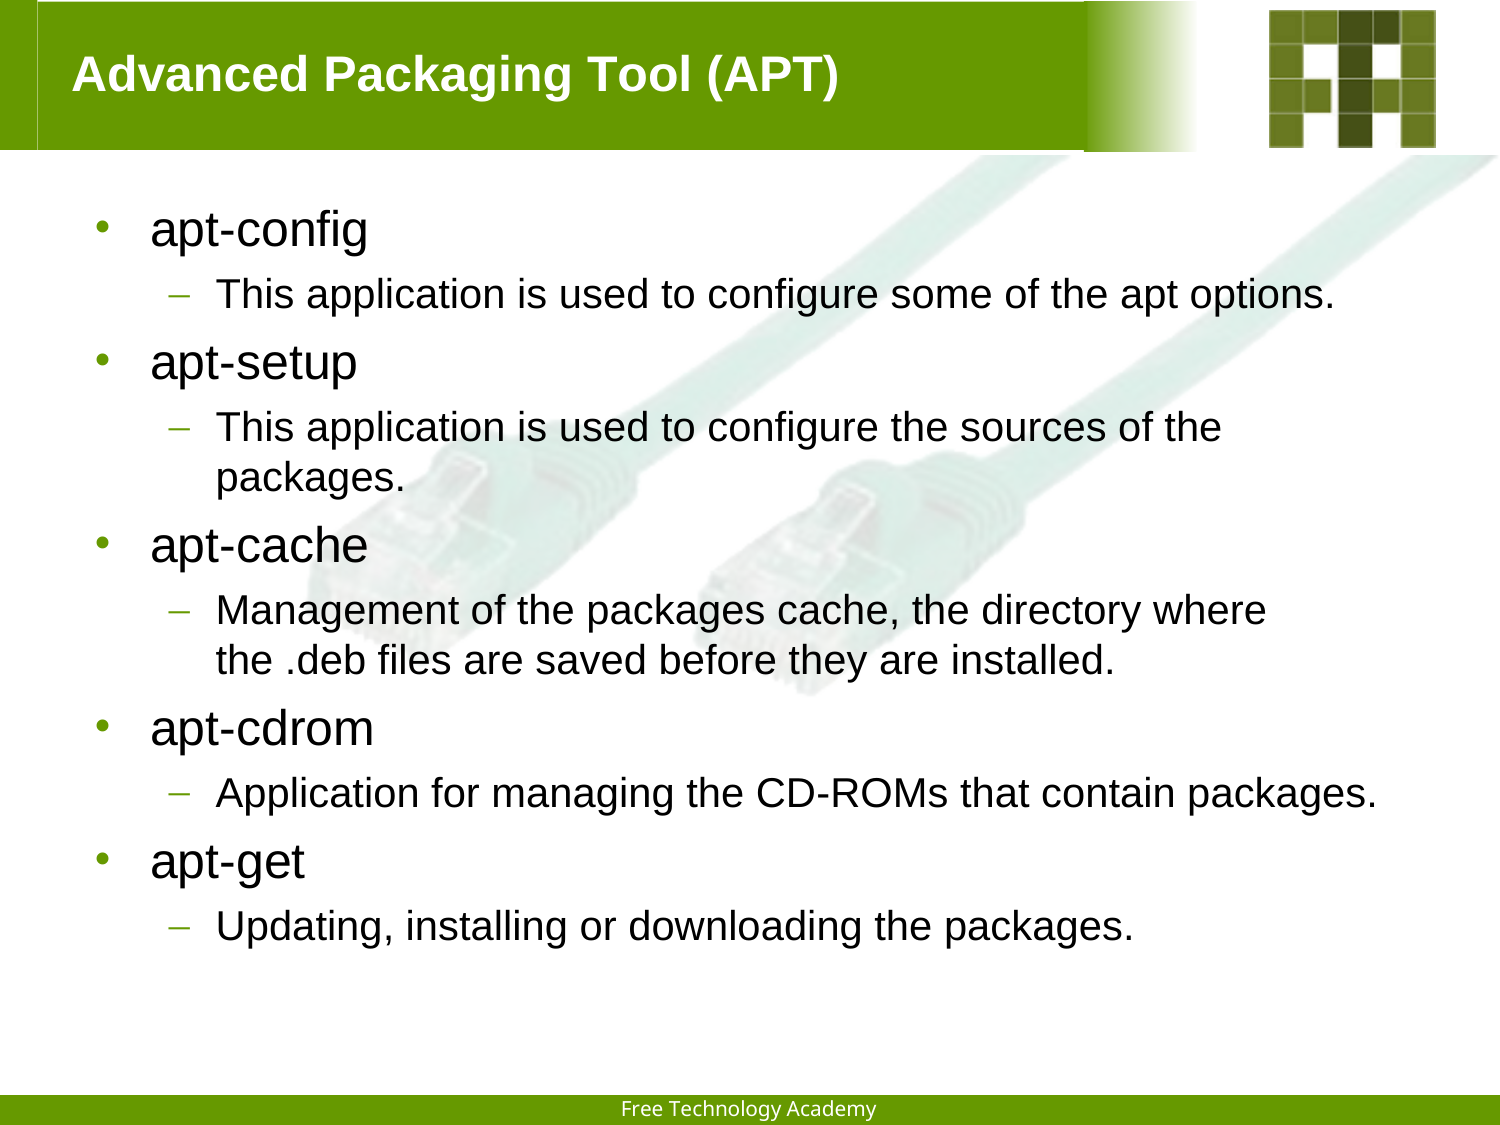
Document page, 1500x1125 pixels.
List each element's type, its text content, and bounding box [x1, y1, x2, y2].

title Advanced Packaging Tool (APT) [56, 1, 1107, 152]
list apt-config This application is used to configure some of the apt options. apt-setup This application is used to configure the sources of the packages. apt-cache Management of the packages cache, the directory where the .deb files are saved before they are installed. apt-cdrom Application for managing the CD-ROMs that contain packages. apt-get Updating, installing or downloading the packages. [79, 188, 1430, 1031]
picture [1269, 10, 1436, 148]
